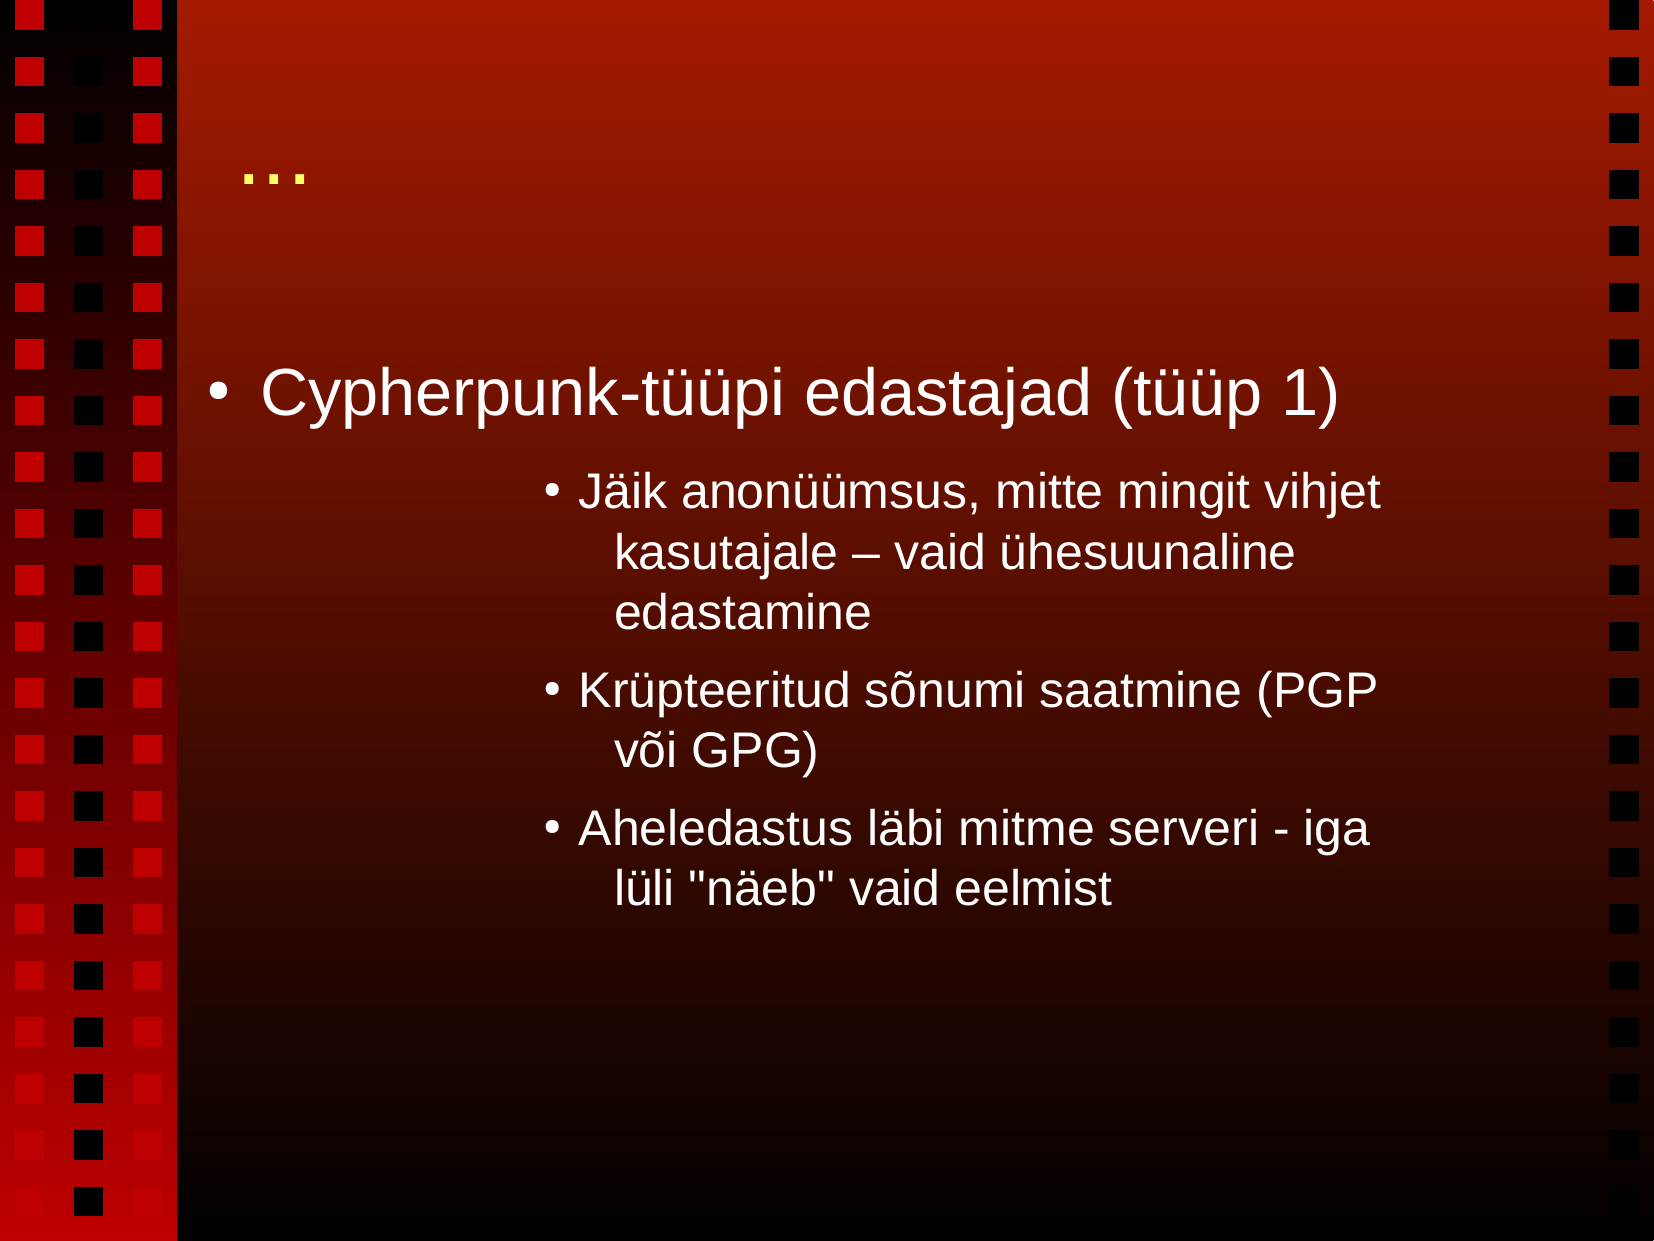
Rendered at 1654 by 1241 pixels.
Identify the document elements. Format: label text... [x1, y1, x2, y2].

title ... [236, 49, 1571, 257]
list Cypherpunk-tüüpi edastajad (tüüp 1) Jäik anonüümsus, mitte mingit vihjet kasutajale – vaid ühesuunaline edastamine Krüpteeritud sõnumi saatmine (PGP või GPG) Aheledastus läbi mitme serveri - iga lüli "näeb" vaid eelmist [189, 354, 1441, 1114]
